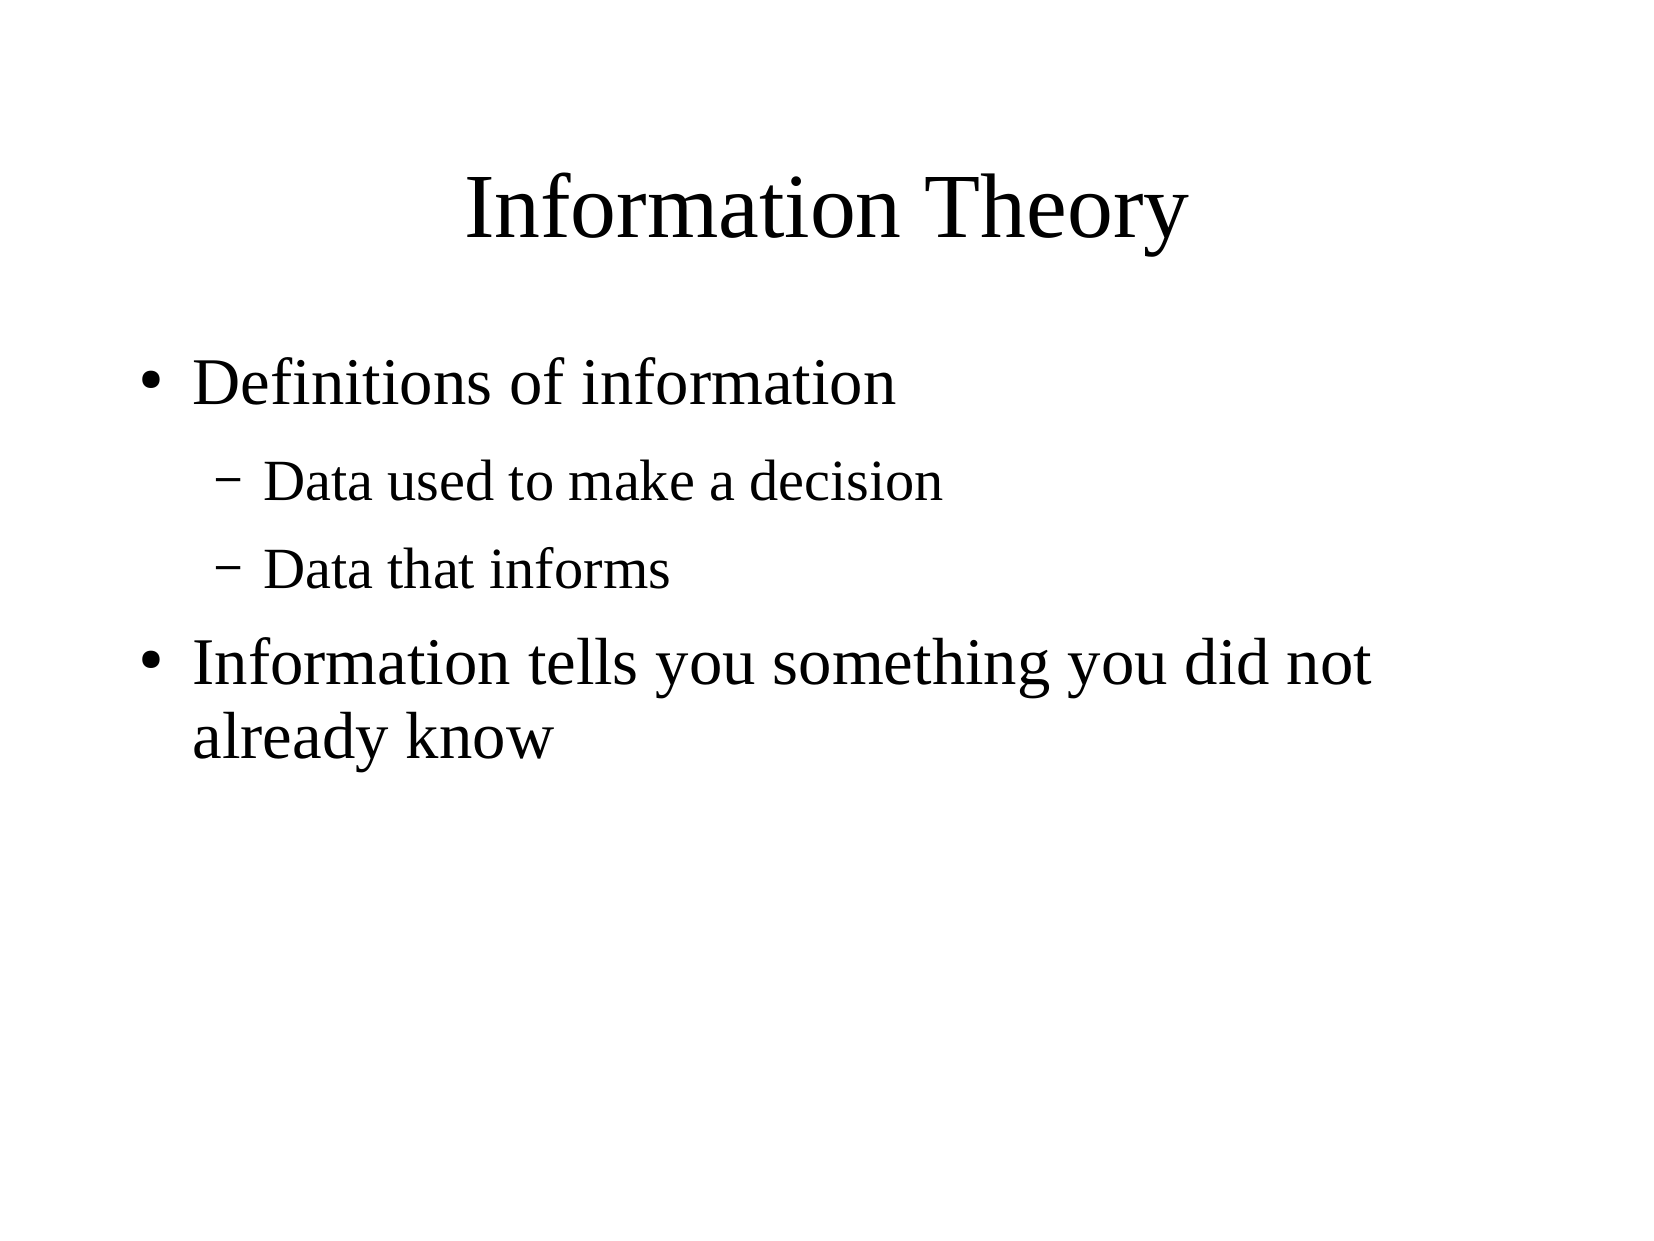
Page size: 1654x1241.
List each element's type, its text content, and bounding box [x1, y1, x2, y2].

title Information Theory [121, 102, 1534, 311]
list Definitions of information Data used to make a decision Data that informs Information tells you something you did not already know [121, 344, 1534, 1127]
